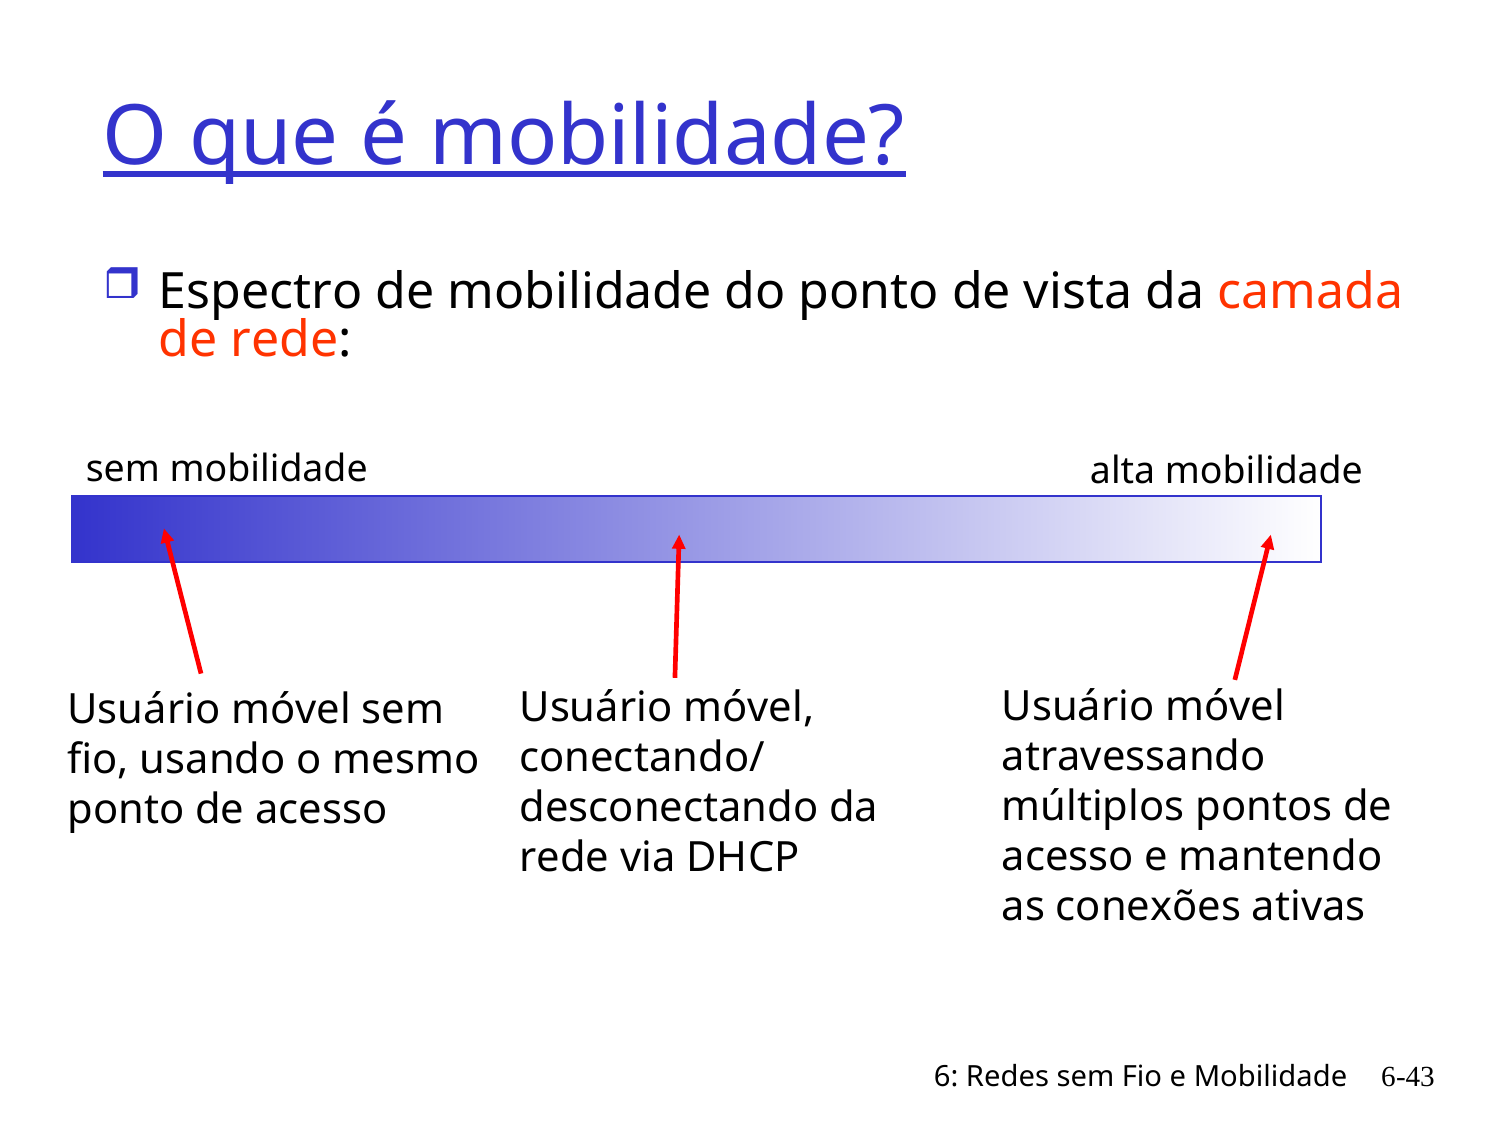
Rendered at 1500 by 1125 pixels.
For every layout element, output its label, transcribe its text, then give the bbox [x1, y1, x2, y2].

text_box O que é mobilidade? [87, 37, 1363, 225]
text_box [71, 495, 1321, 562]
text_box Espectro de mobilidade do ponto de vista da camada de rede: [88, 262, 1434, 374]
text_box Usuário móvel sem fio, usando o mesmo ponto de acesso [52, 673, 495, 840]
text_box sem mobilidade [71, 435, 383, 497]
text_box alta mobilidade [1075, 437, 1379, 499]
text_box 6: Redes sem Fio e Mobilidade [728, 1050, 1339, 1125]
text_box Usuário móvel atravessando múltiplos pontos de acesso e mantendo as conexões ativas [986, 671, 1429, 937]
text_box Usuário móvel, conectando/ desconectando da rede via DHCP [504, 671, 896, 888]
text_box 6-<number> [1339, 1050, 1451, 1125]
